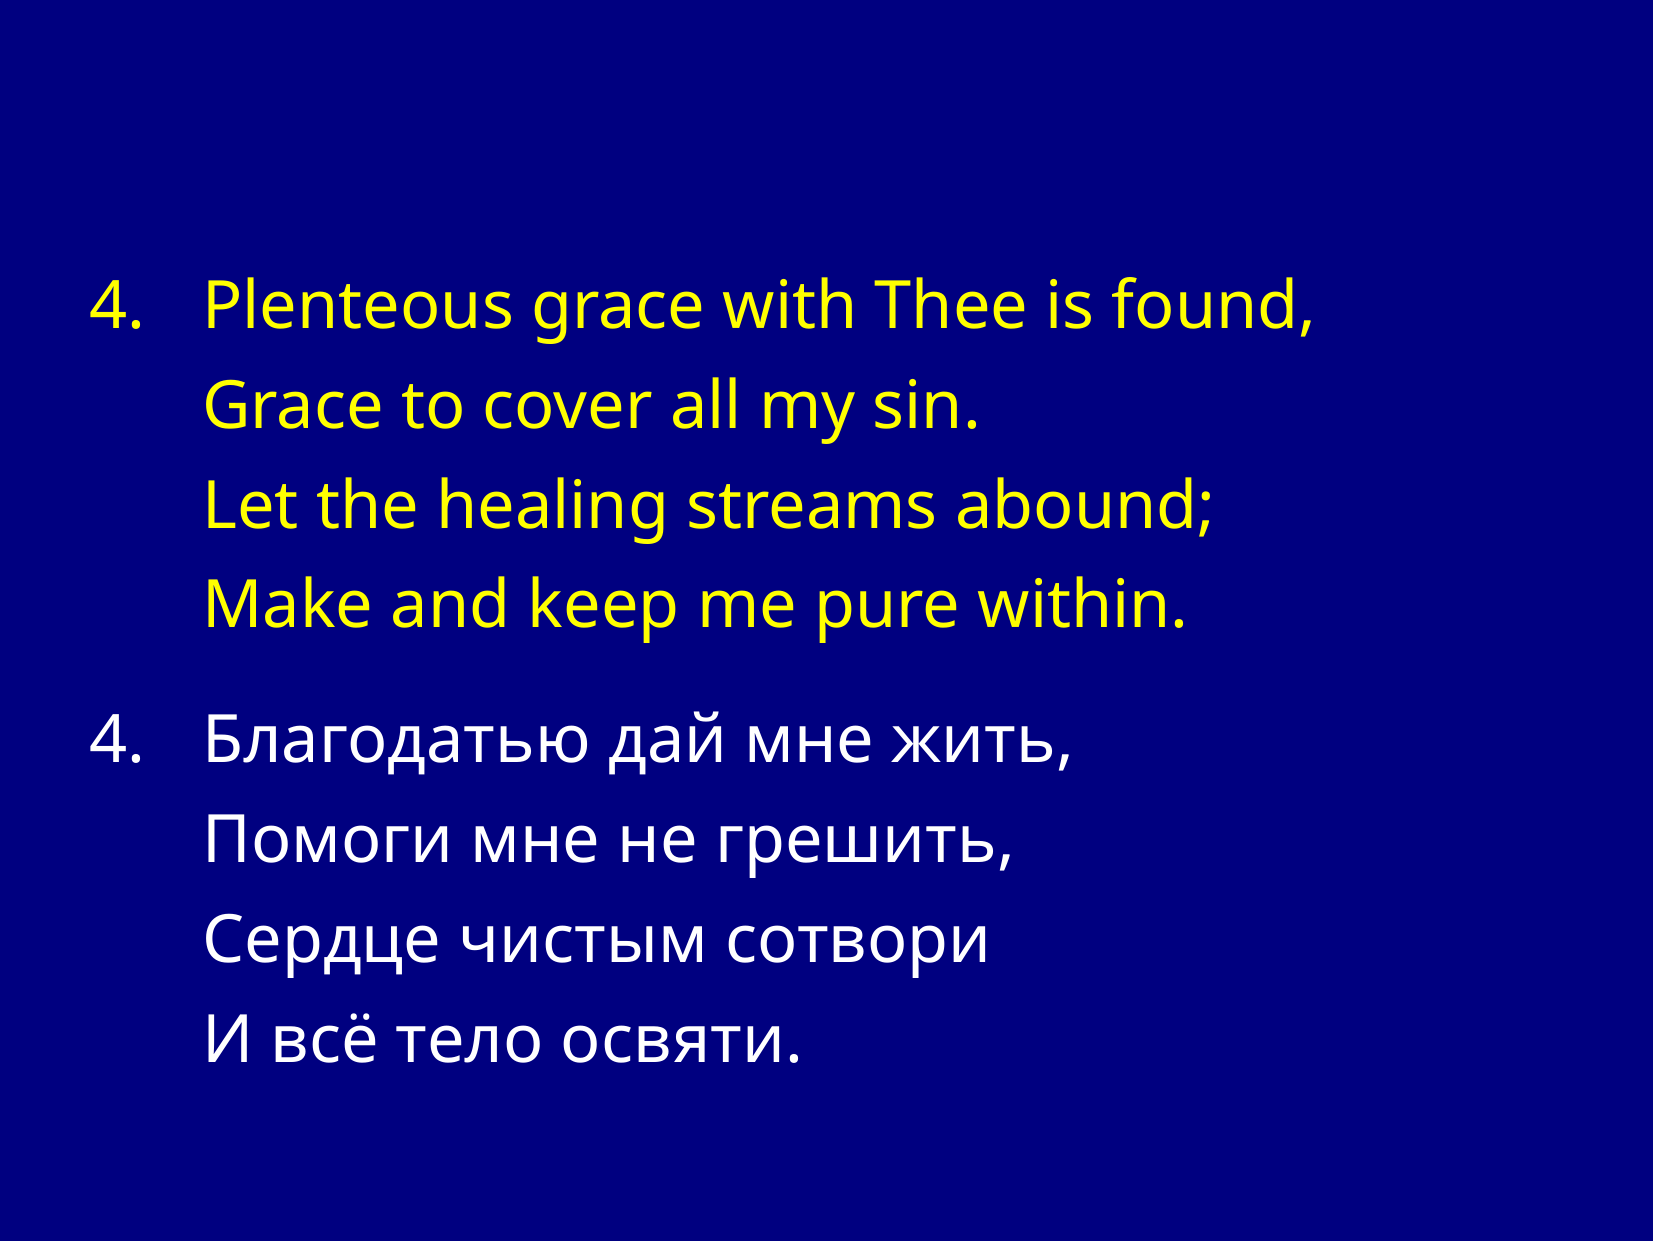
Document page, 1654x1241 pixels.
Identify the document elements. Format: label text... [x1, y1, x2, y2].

text_box 4. Plenteous grace with Thee is found, Grace to cover all my sin. Let the healing streams abound; Make and keep me pure within. [75, 150, 1576, 638]
text_box 4. Благодатью дай мне жить, Помоги мне не грешить, Сердце чистым сотвори И всё тело освяти. [75, 675, 1576, 1163]
